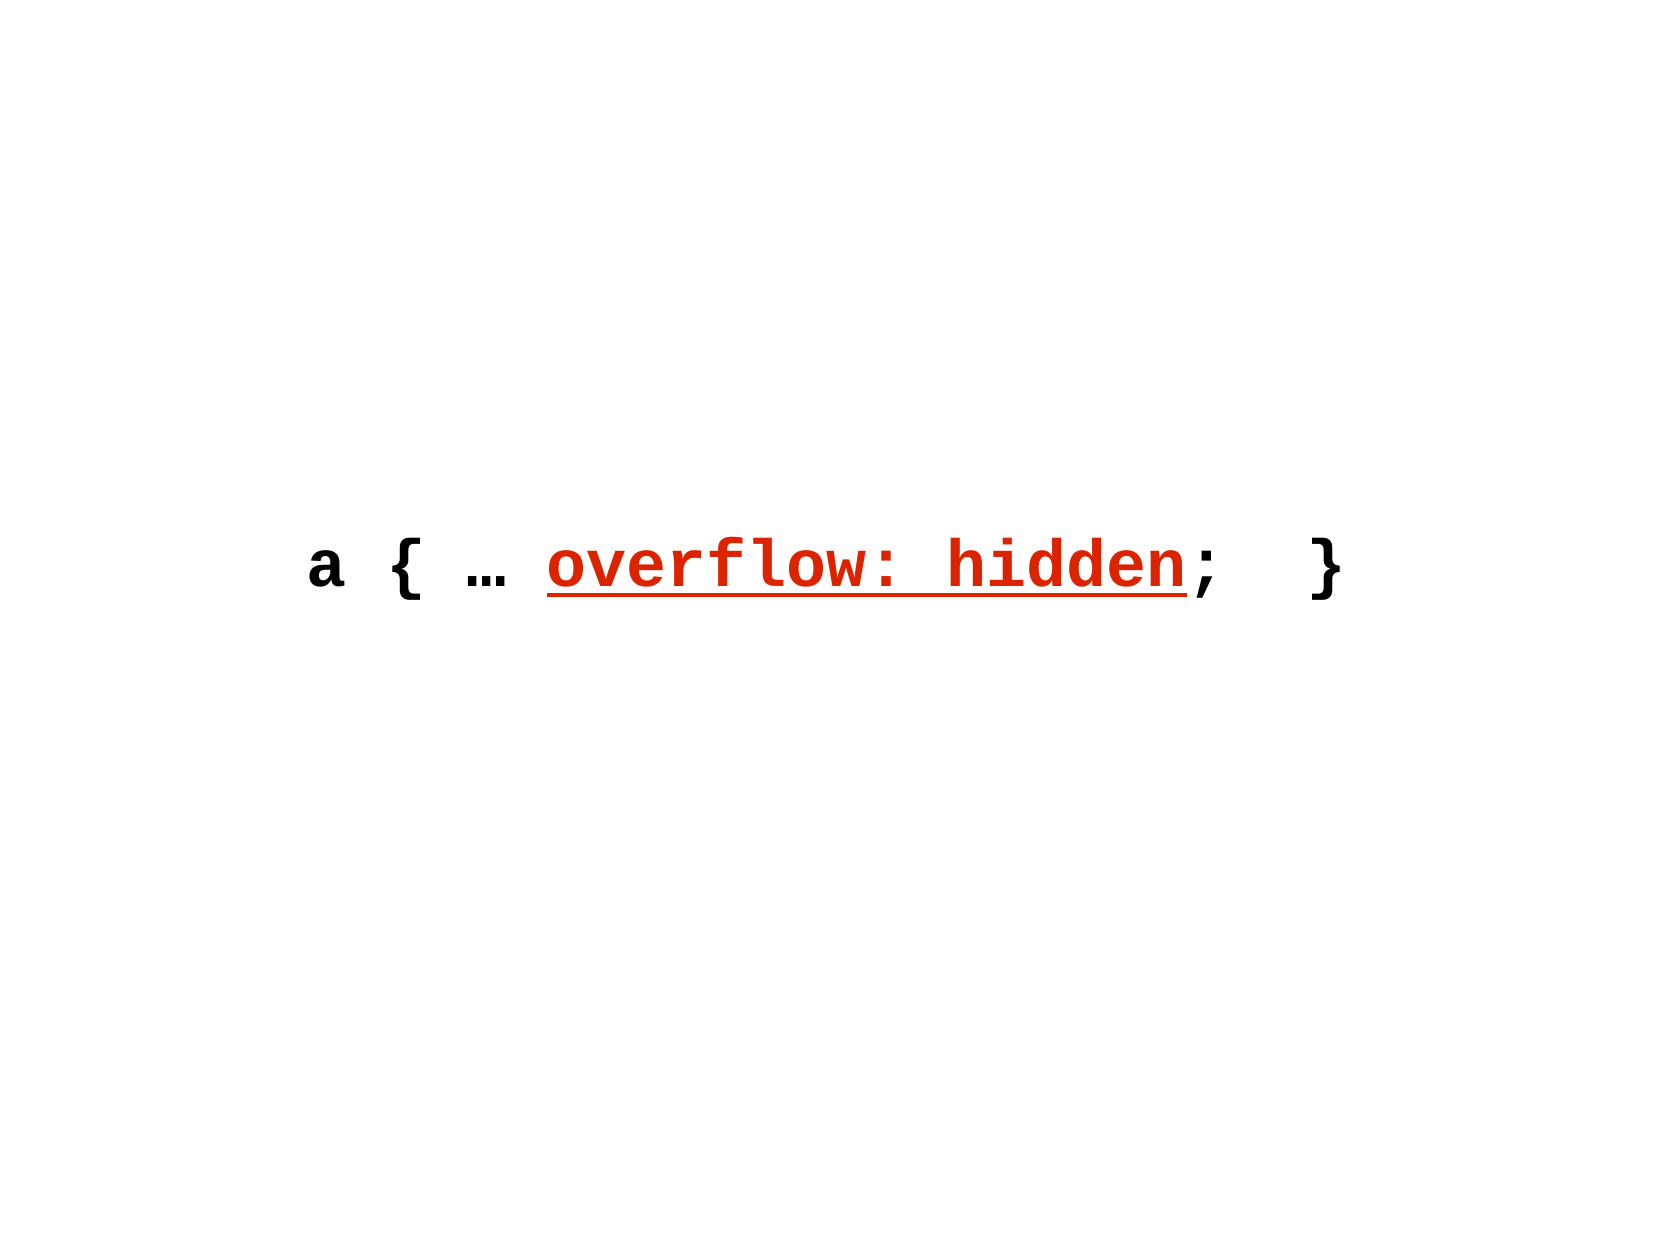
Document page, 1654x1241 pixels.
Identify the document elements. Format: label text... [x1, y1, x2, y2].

subtitle a { … overflow: hidden; } [82, 118, 1571, 1021]
